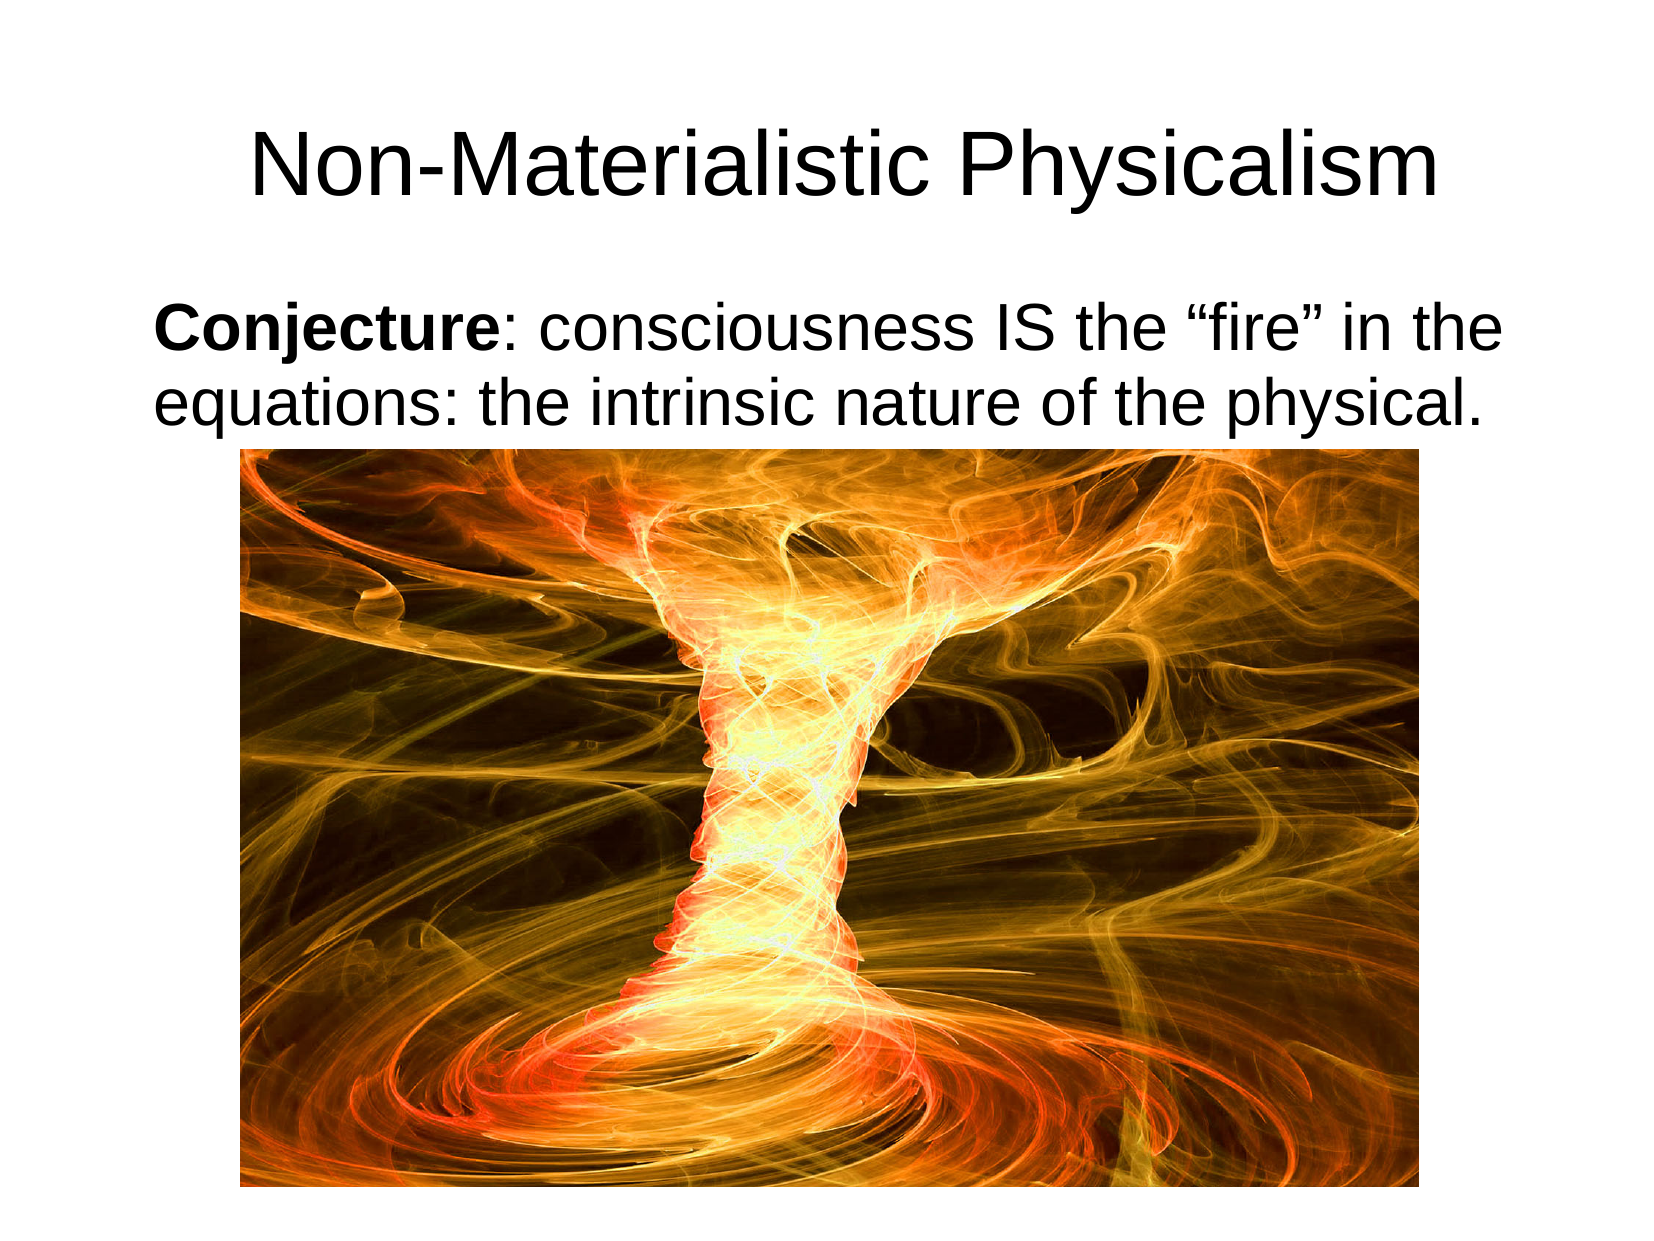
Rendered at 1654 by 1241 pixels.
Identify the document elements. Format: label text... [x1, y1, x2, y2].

picture [240, 449, 1419, 1187]
list Conjecture: consciousness IS the “fire” in the equations: the intrinsic nature of the physical. [82, 290, 1571, 1010]
title Non-Materialistic Physicalism [101, 60, 1591, 268]
